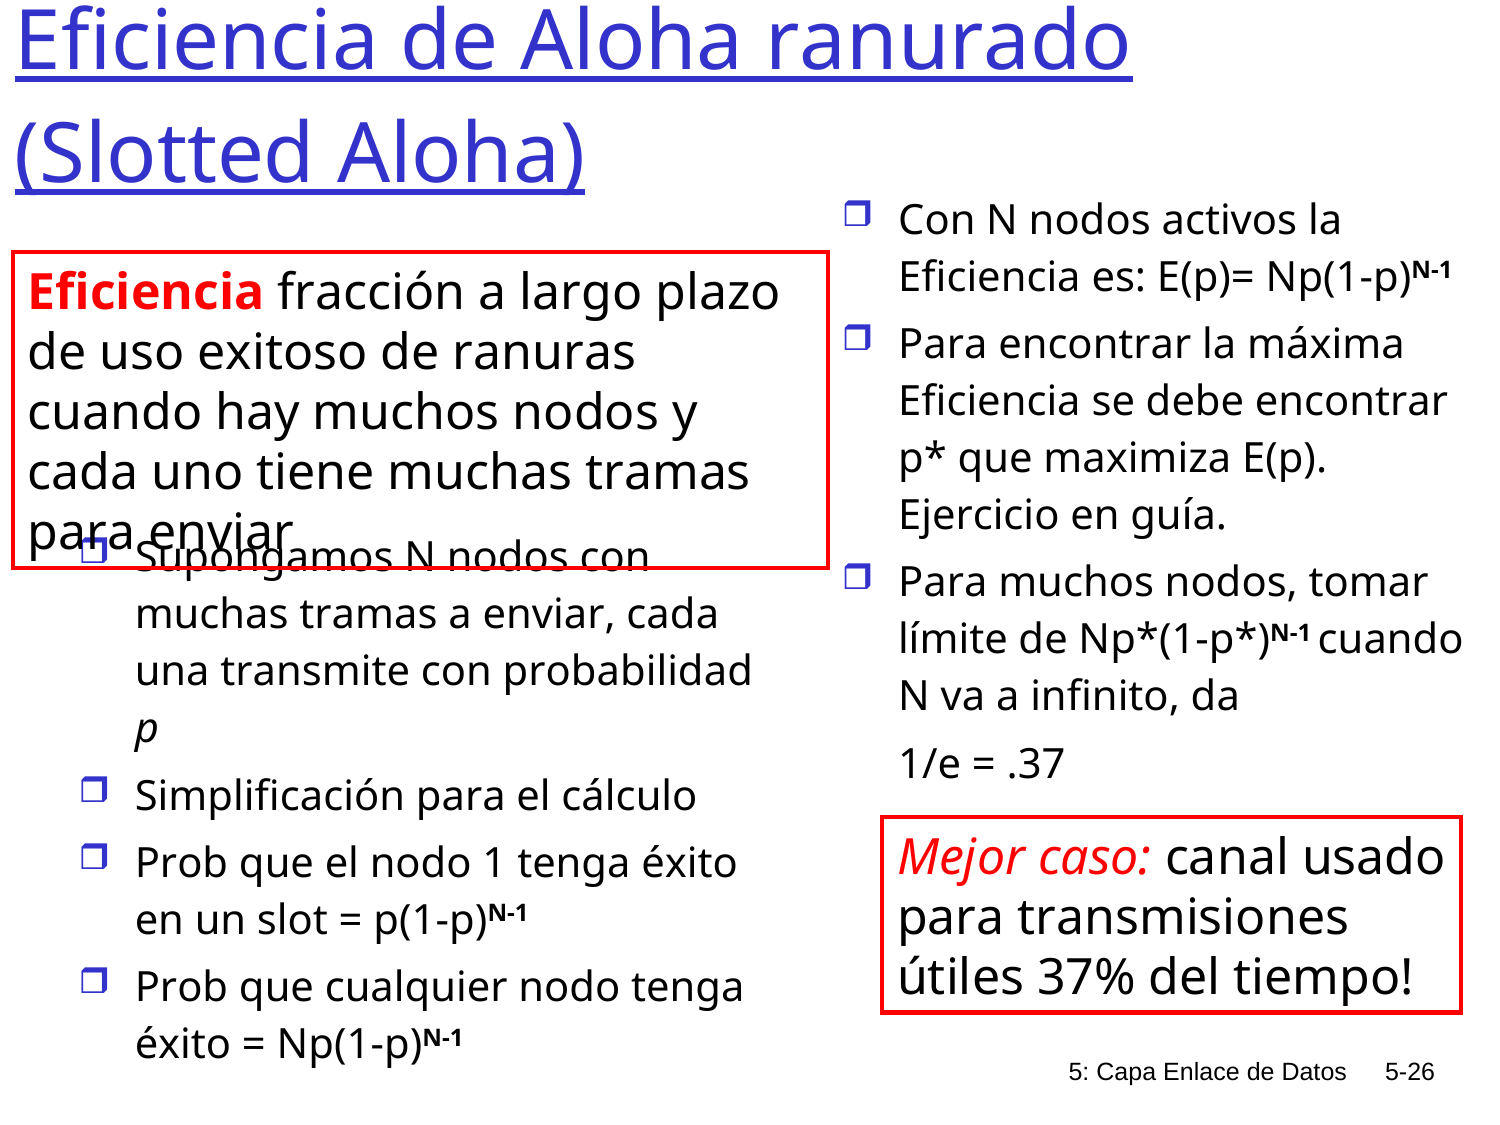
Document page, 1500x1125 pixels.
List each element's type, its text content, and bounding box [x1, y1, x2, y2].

title Eficiencia de Aloha ranurado (Slotted Aloha) [0, 0, 1276, 210]
list Supongamos N nodos con muchas tramas a enviar, cada una transmite con probabilidad p Simplificación para el cálculo Prob que el nodo 1 tenga éxito en un slot = p(1-p)N-1 Prob que cualquier nodo tenga éxito = Np(1-p)N-1 [63, 568, 788, 1058]
text_box Mejor caso: canal usado para transmisiones útiles 37% del tiempo! [882, 817, 1462, 1013]
list Con N nodos activos la Eficiencia es: E(p)= Np(1-p)N-1 Para encontrar la máxima Eficiencia se debe encontrar p* que maximiza E(p). Ejercicio en guía. Para muchos nodos, tomar límite de Np*(1-p*)N-1 cuando N va a infinito, da 1/e = .37 [827, 181, 1500, 794]
text_box Eficiencia fracción a largo plazo de uso exitoso de ranuras cuando hay muchos nodos y cada uno tiene muchas tramas para enviar [12, 252, 829, 568]
